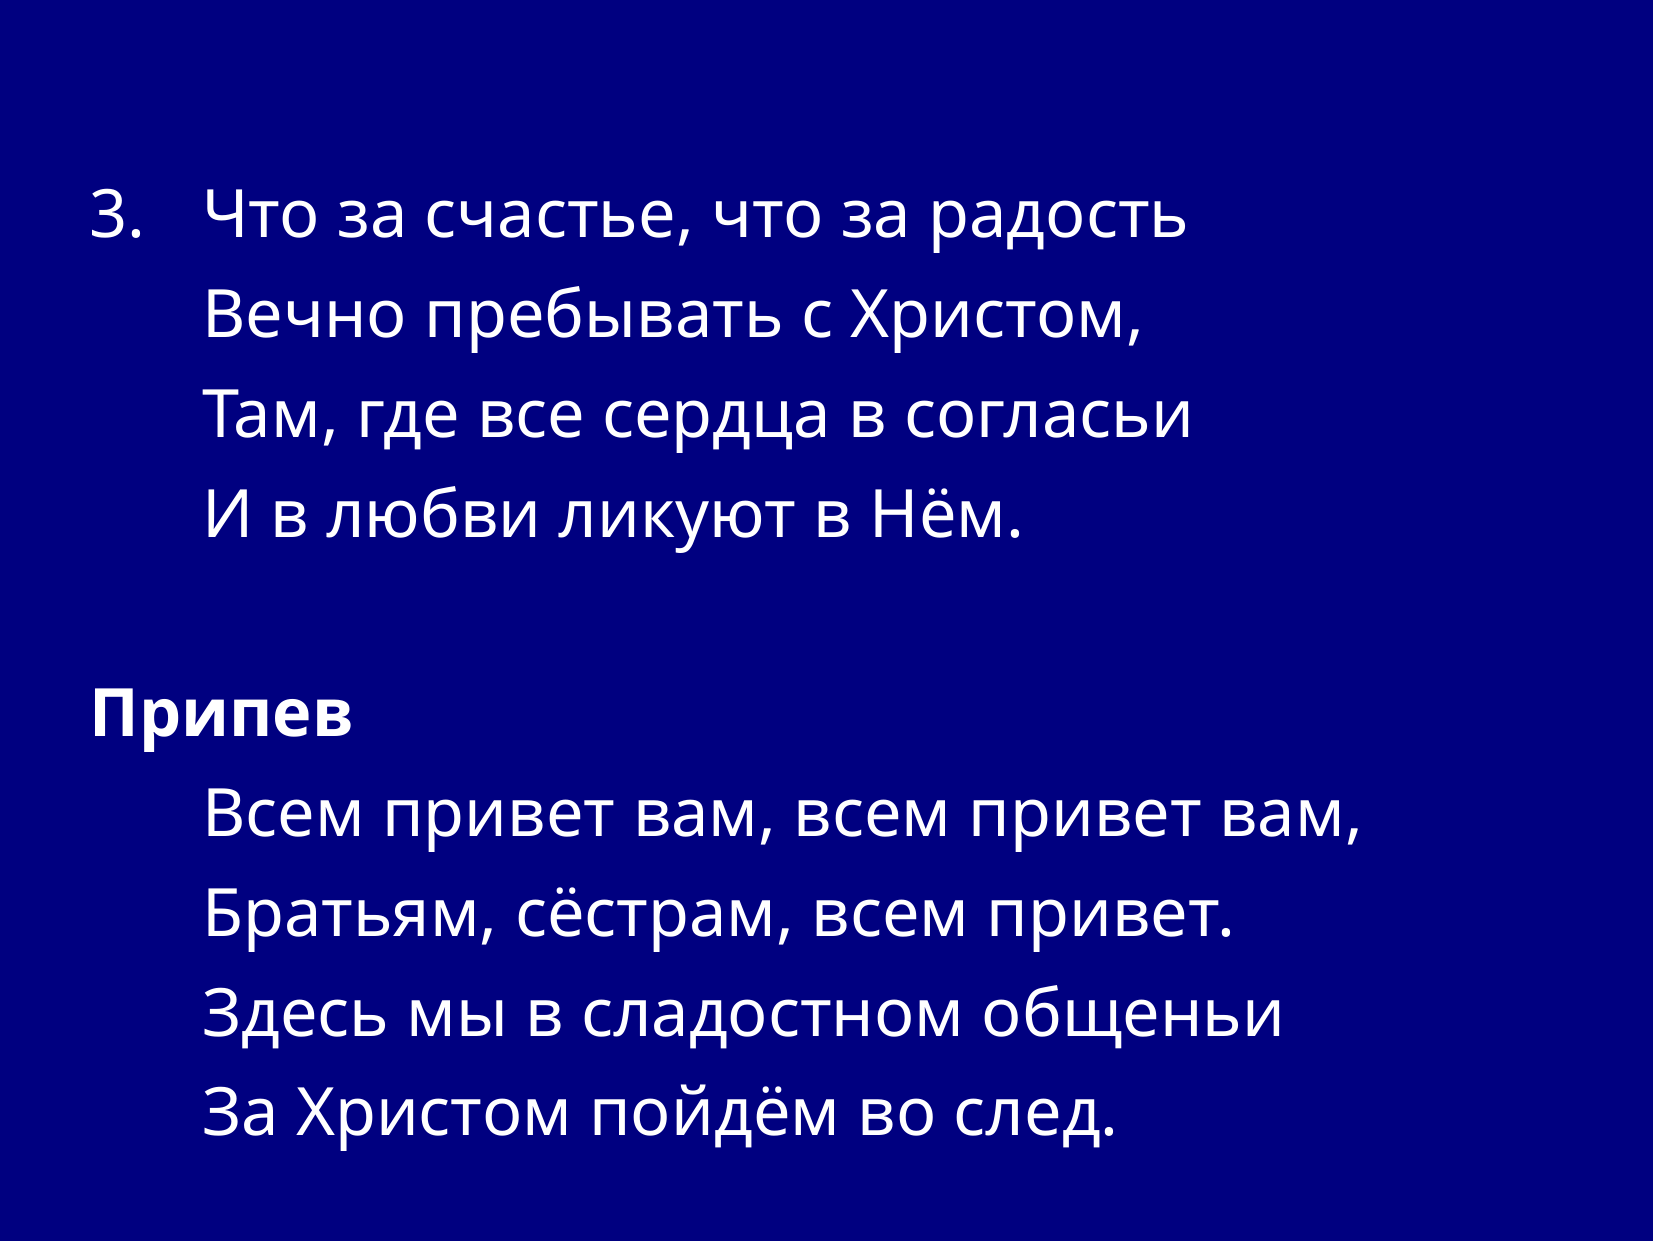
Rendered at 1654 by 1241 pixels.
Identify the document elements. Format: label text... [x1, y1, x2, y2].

text_box 3. Что за счастье, что за радость Вечно пребывать с Христом, Там, где все сердца в согласьи И в любви ликуют в Нём. Припев Всем привет вам, всем привет вам, Братьям, сёстрам, всем привет. Здесь мы в сладостном общеньи За Христом пойдём во след. [75, 150, 1576, 1163]
